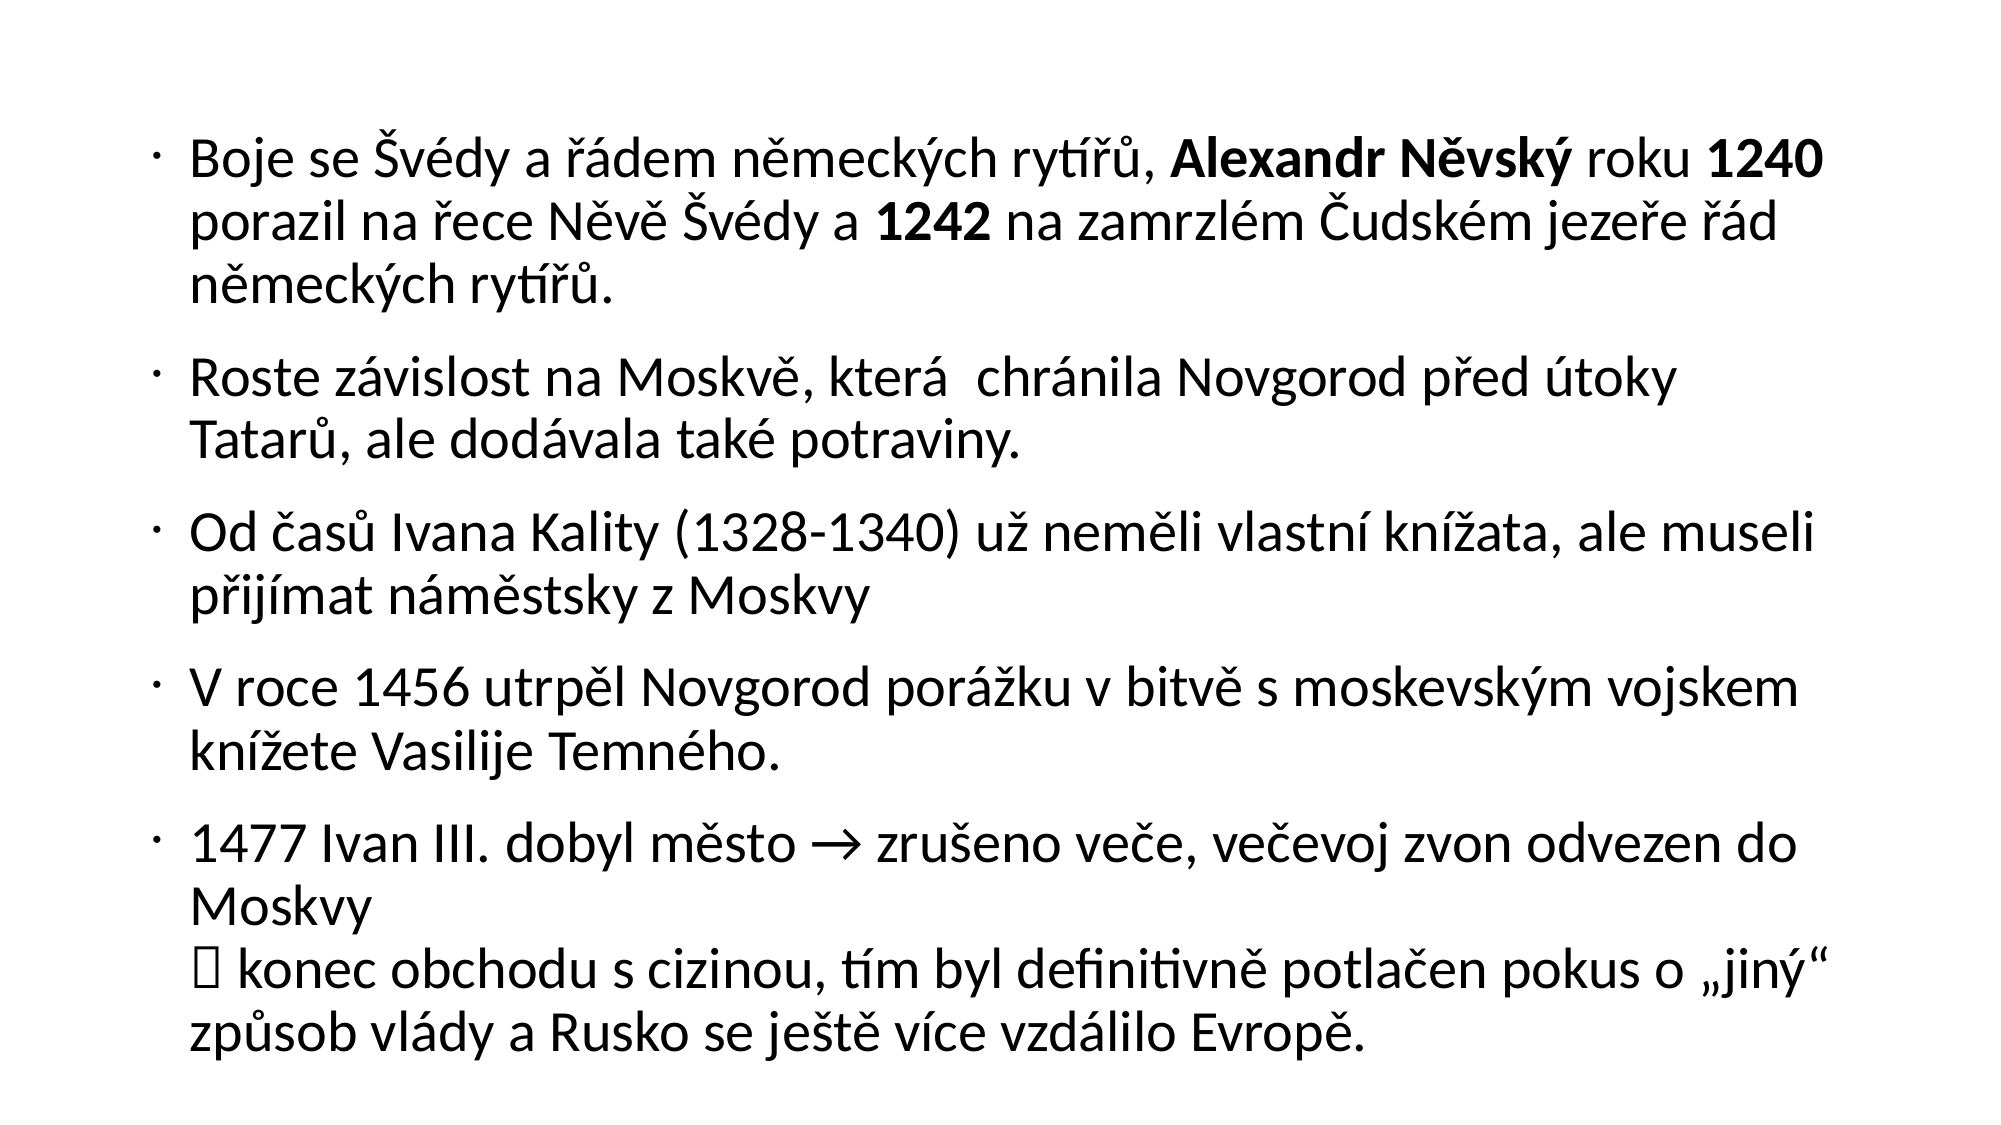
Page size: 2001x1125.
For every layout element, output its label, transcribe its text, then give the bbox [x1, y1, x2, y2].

list Boje se Švédy a řádem německých rytířů, Alexandr Něvský roku 1240 porazil na řece Něvě Švédy a 1242 na zamrzlém Čudském jezeře řád německých rytířů. Roste závislost na Moskvě, která chránila Novgorod před útoky Tatarů, ale dodávala také potraviny. Od časů Ivana Kality (1328-1340) už neměli vlastní knížata, ale museli přijímat náměstsky z Moskvy V roce 1456 utrpěl Novgorod porážku v bitvě s moskevským vojskem knížete Vasilije Temného. 1477 Ivan III. dobyl město → zrušeno veče, večevoj zvon odvezen do Moskvy  konec obchodu s cizinou, tím byl definitivně potlačen pokus o „jiný“ způsob vlády a Rusko se ještě více vzdálilo Evropě. [137, 120, 1863, 987]
